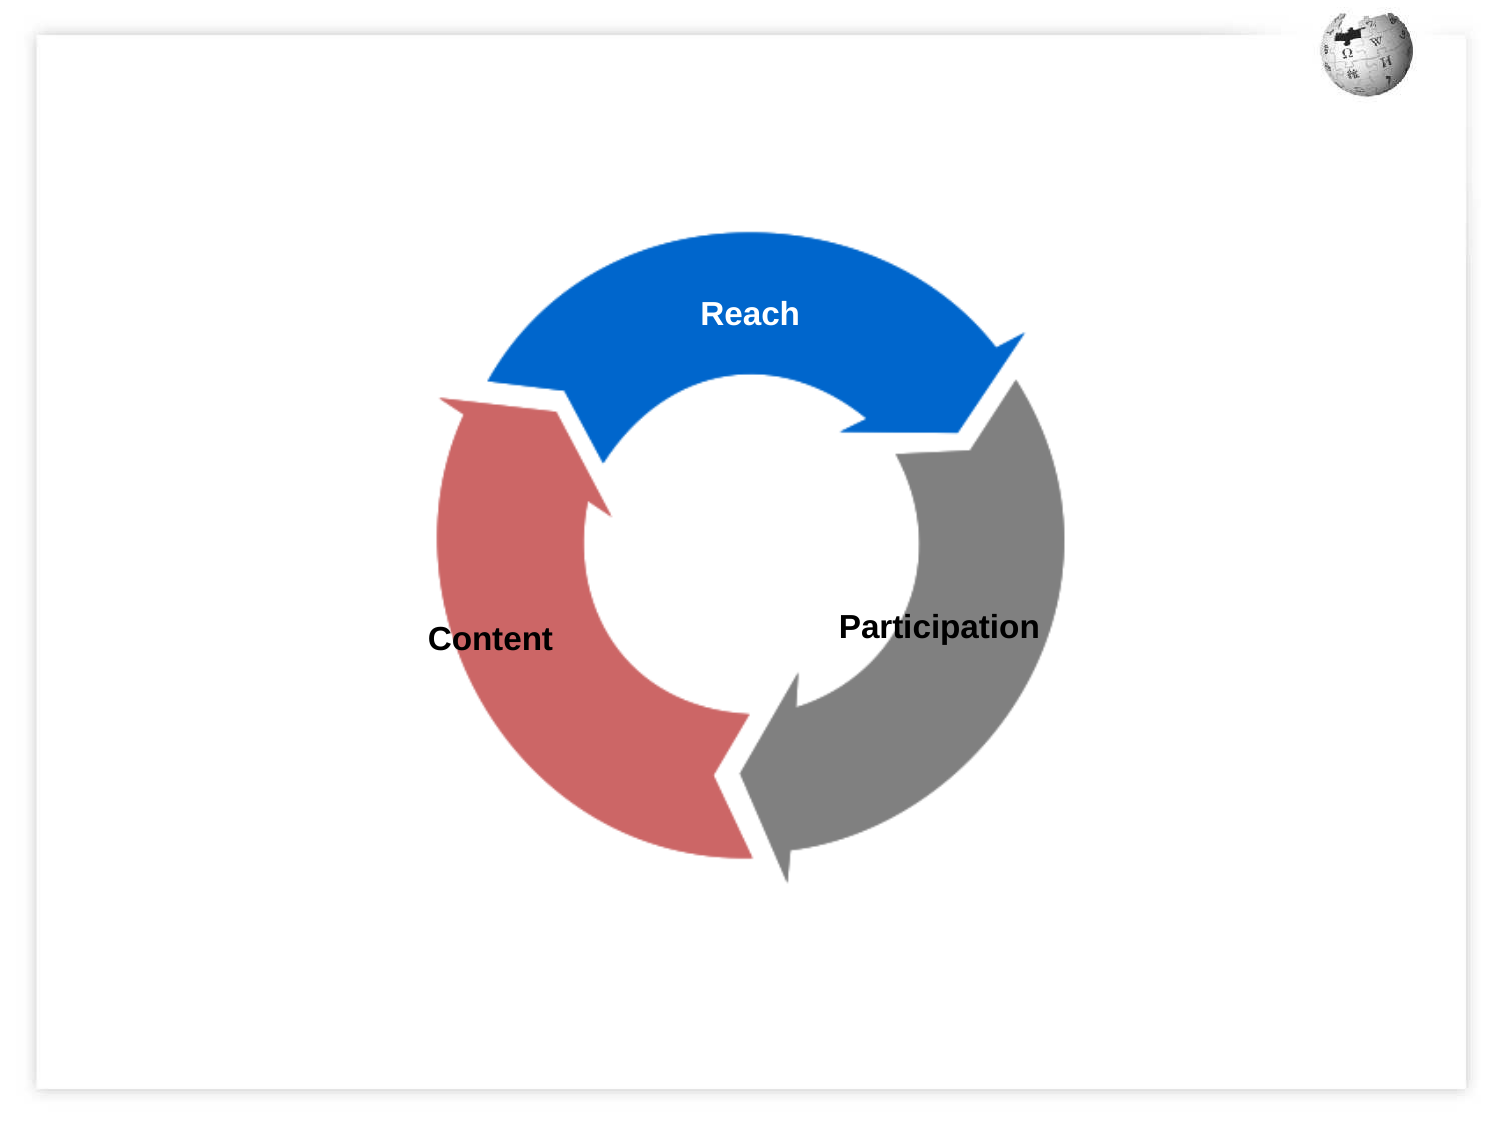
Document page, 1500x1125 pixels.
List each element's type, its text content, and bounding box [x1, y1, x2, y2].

picture [0, 0, 1500, 1125]
text_box Reach [685, 284, 816, 340]
text_box Content [412, 609, 569, 665]
text_box Participation [823, 597, 1056, 653]
